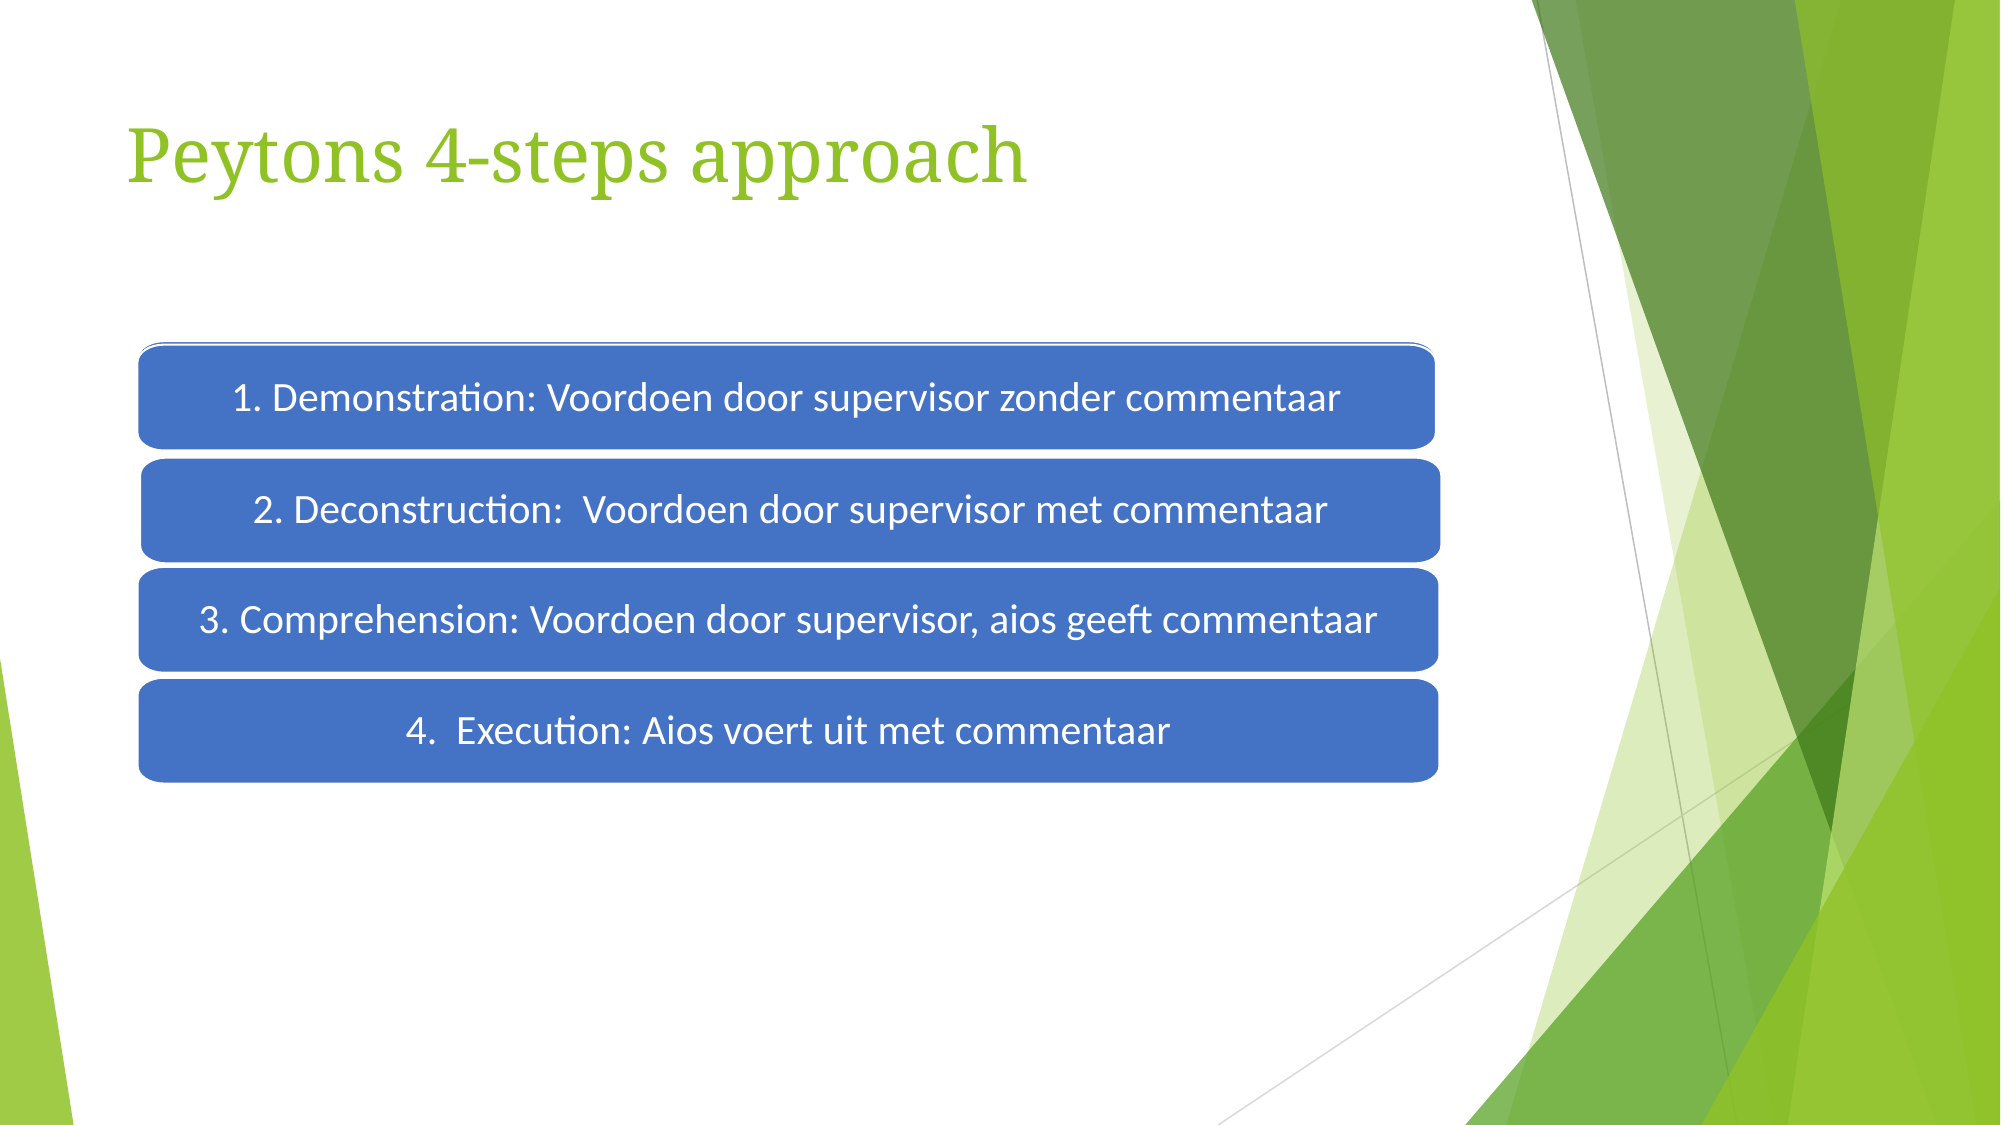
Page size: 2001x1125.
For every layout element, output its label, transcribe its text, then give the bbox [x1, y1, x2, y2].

text_box Aios laten voorbereiden [137, 341, 1436, 358]
text_box 3. Comprehension: Voordoen door supervisor, aios geeft commentaar [137, 566, 1440, 673]
title Peytons 4-steps approach [111, 99, 1522, 317]
text_box 2. Deconstruction: Voordoen door supervisor met commentaar [140, 457, 1442, 564]
text_box 4. Execution: Aios voert uit met commentaar [137, 677, 1440, 784]
text_box 1. Demonstration: Voordoen door supervisor zonder commentaar [137, 344, 1436, 451]
